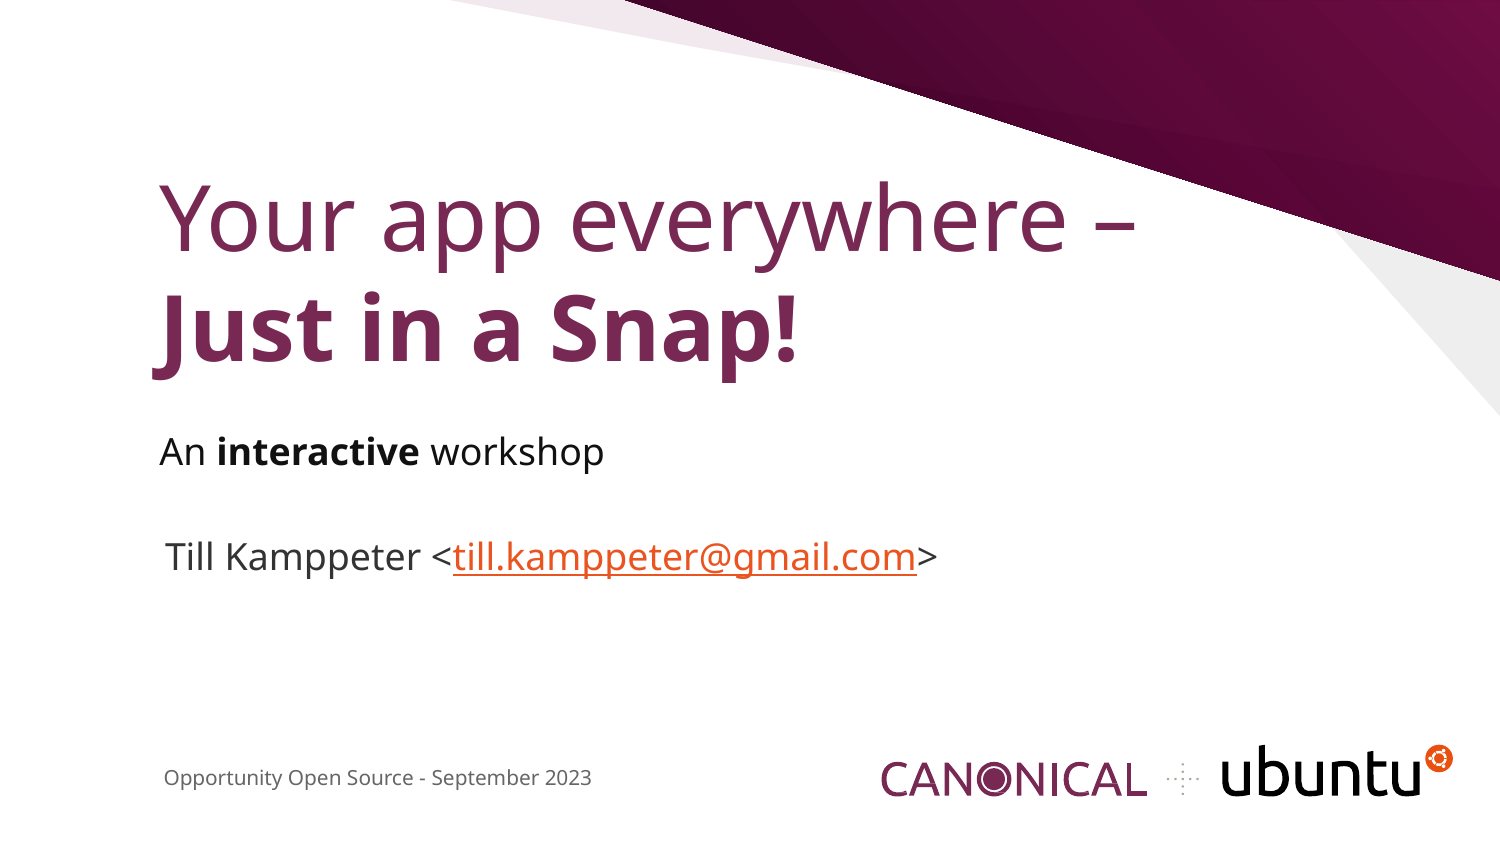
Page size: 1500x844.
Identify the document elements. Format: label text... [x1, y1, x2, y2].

title Your app everywhere – Just in a Snap! An interactive workshop [159, 101, 1341, 473]
subtitle Till Kamppeter <till.kamppeter@gmail.com> [164, 525, 1239, 674]
subtitle Opportunity Open Source - September 2023 [152, 754, 695, 821]
